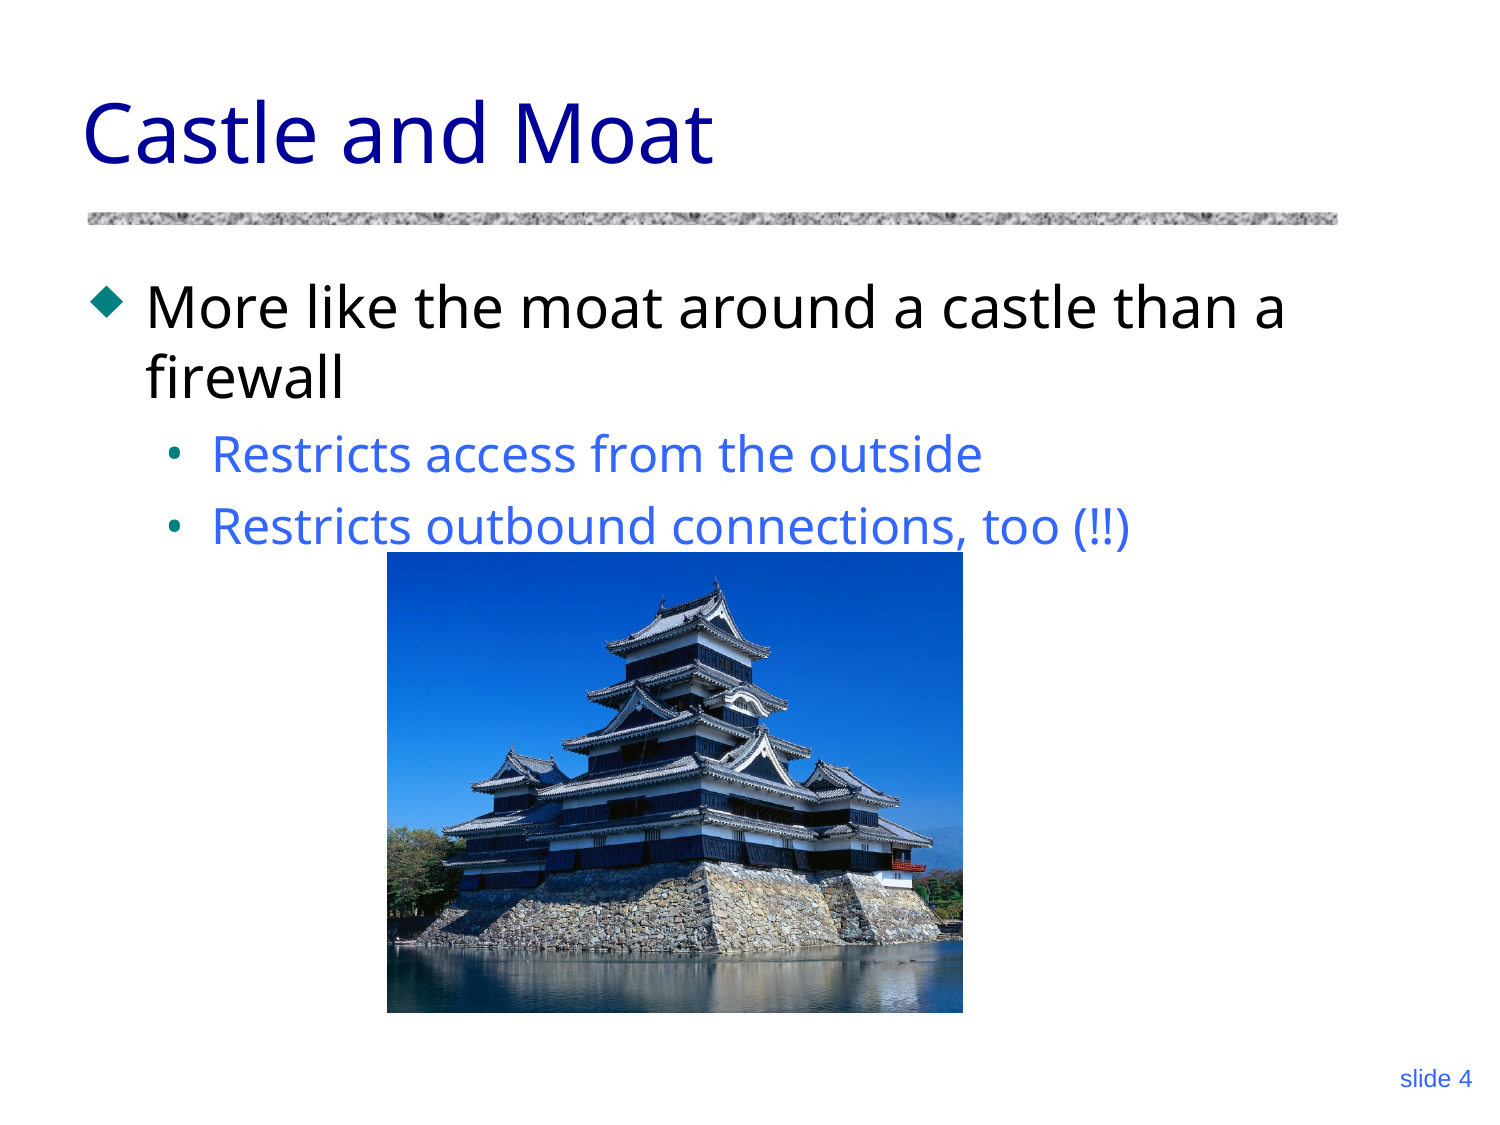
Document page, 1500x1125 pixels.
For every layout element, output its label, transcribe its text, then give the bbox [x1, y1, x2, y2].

text_box Castle and Moat [66, 37, 1342, 188]
picture [387, 552, 963, 1013]
picture [87, 212, 1338, 226]
text_box More like the moat around a castle than a firewall Restricts access from the outside Restricts outbound connections, too (!!) [74, 262, 1463, 994]
text_box slide <number> [1174, 1025, 1488, 1101]
